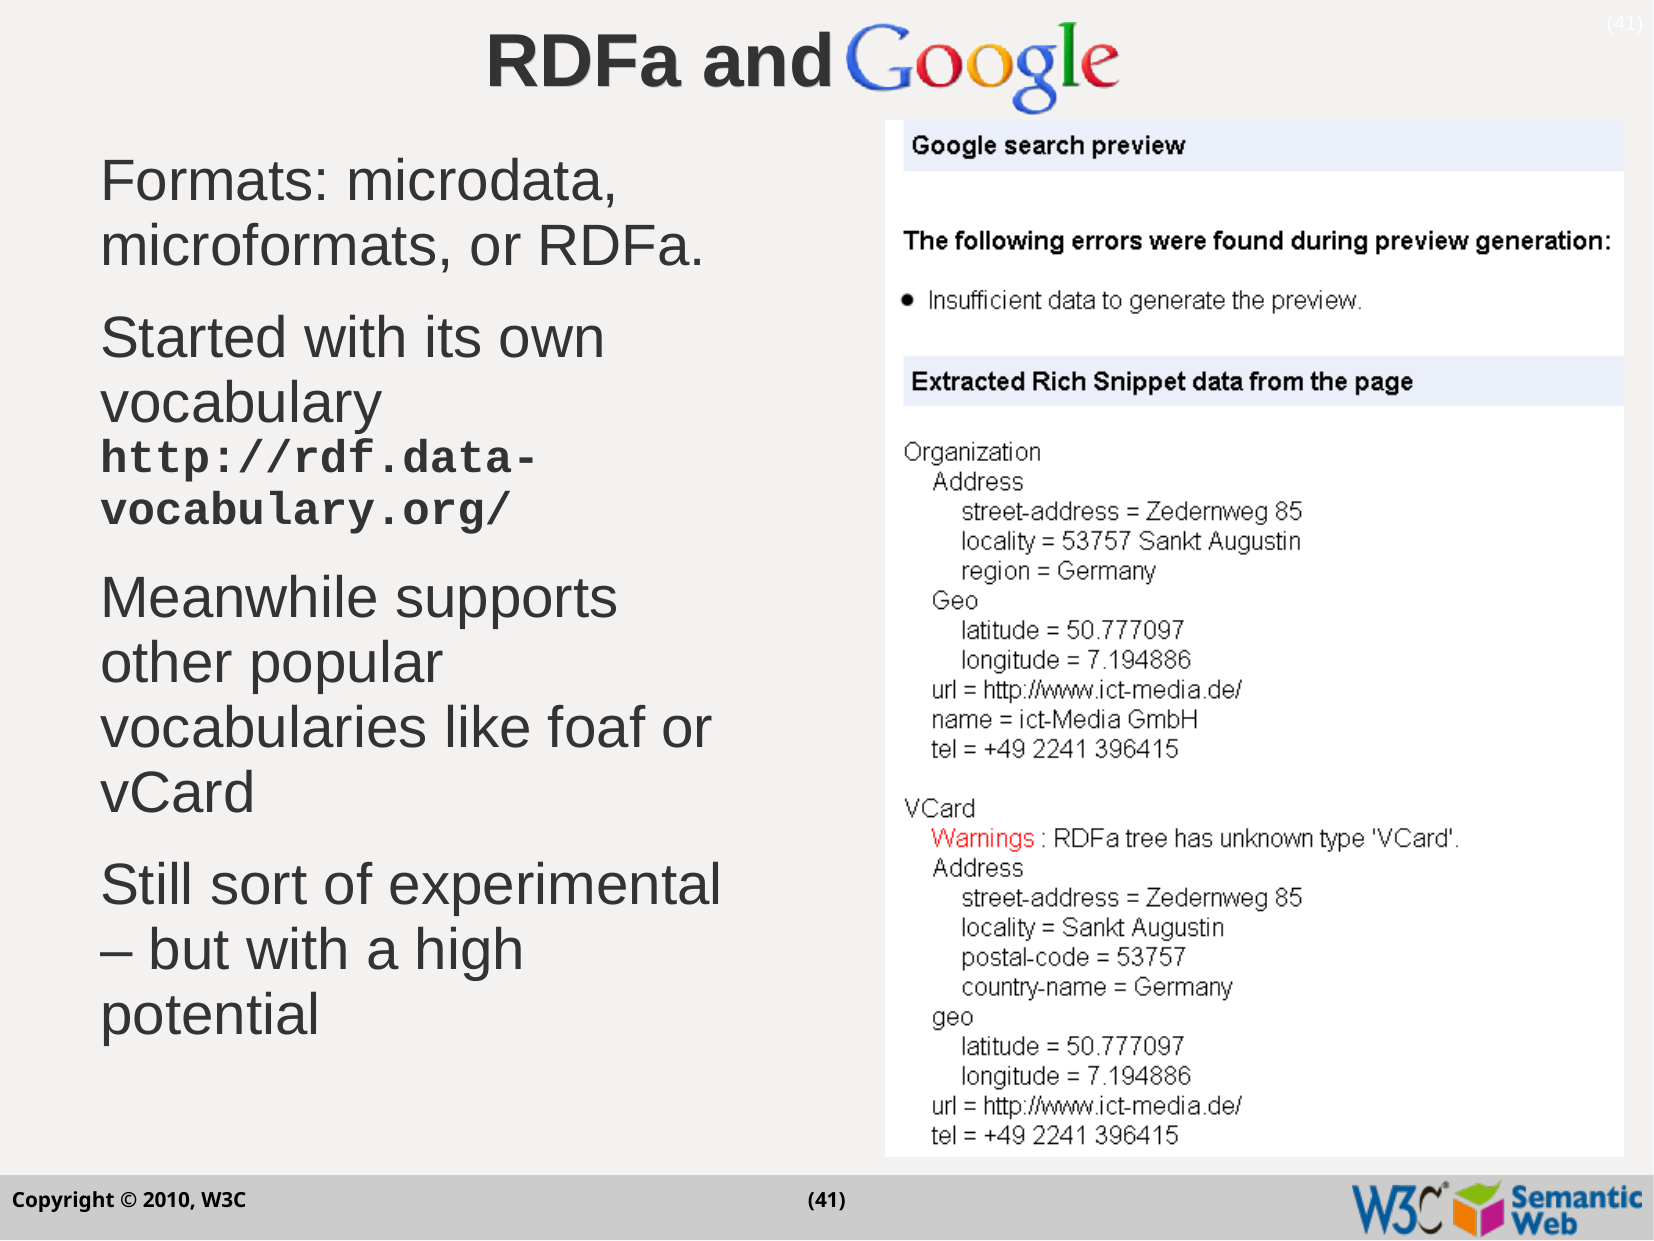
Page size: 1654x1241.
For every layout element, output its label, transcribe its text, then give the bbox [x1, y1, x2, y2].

picture [846, 22, 1124, 118]
title RDFa and [0, 0, 1654, 119]
picture [885, 120, 1624, 1157]
picture [1352, 1178, 1642, 1237]
list Formats: microdata, microformats, or RDFa. Started with its own vocabulary http://rdf.data-vocabulary.org/ Meanwhile supports other popular vocabularies like foaf or vCard Still sort of experimental – but with a high potential [29, 147, 756, 1134]
